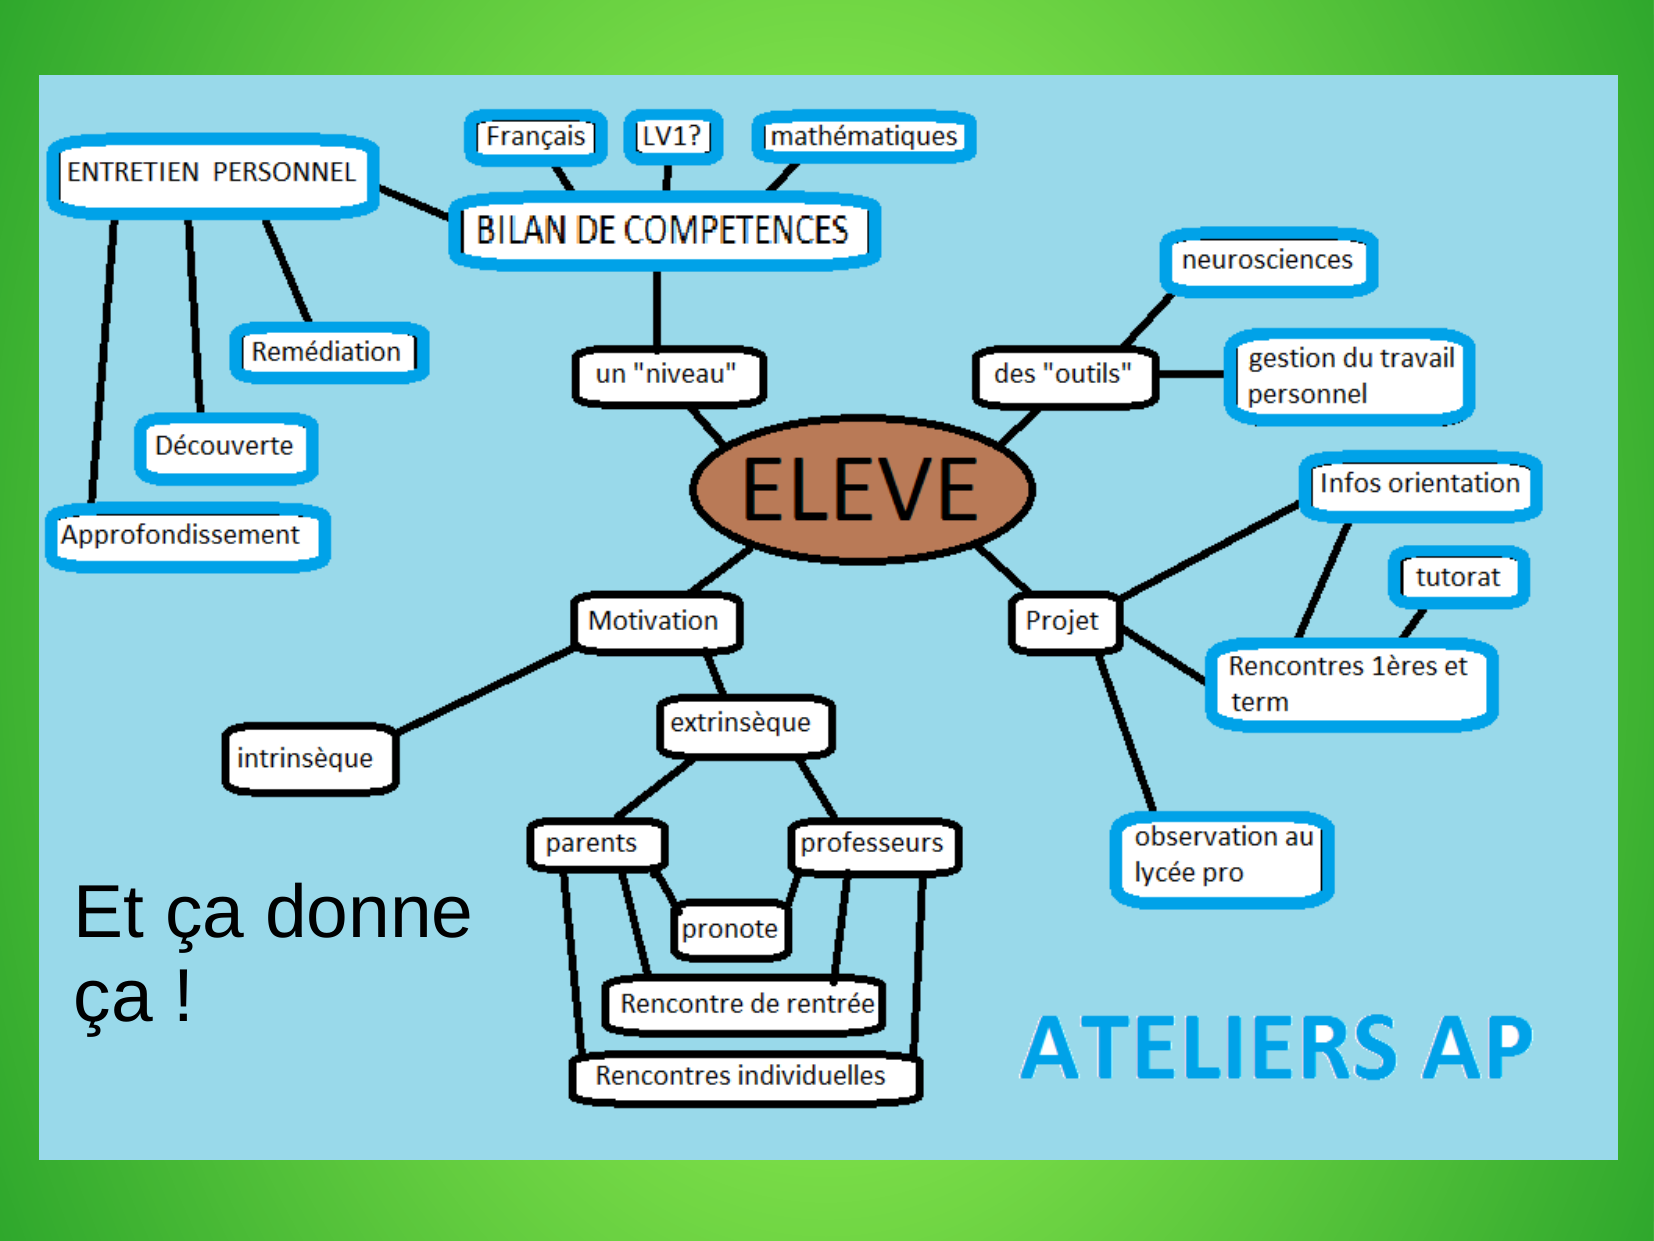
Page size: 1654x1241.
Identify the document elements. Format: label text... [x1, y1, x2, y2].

picture [39, 75, 1618, 1160]
text_box Et ça donne ça ! [59, 862, 497, 1045]
